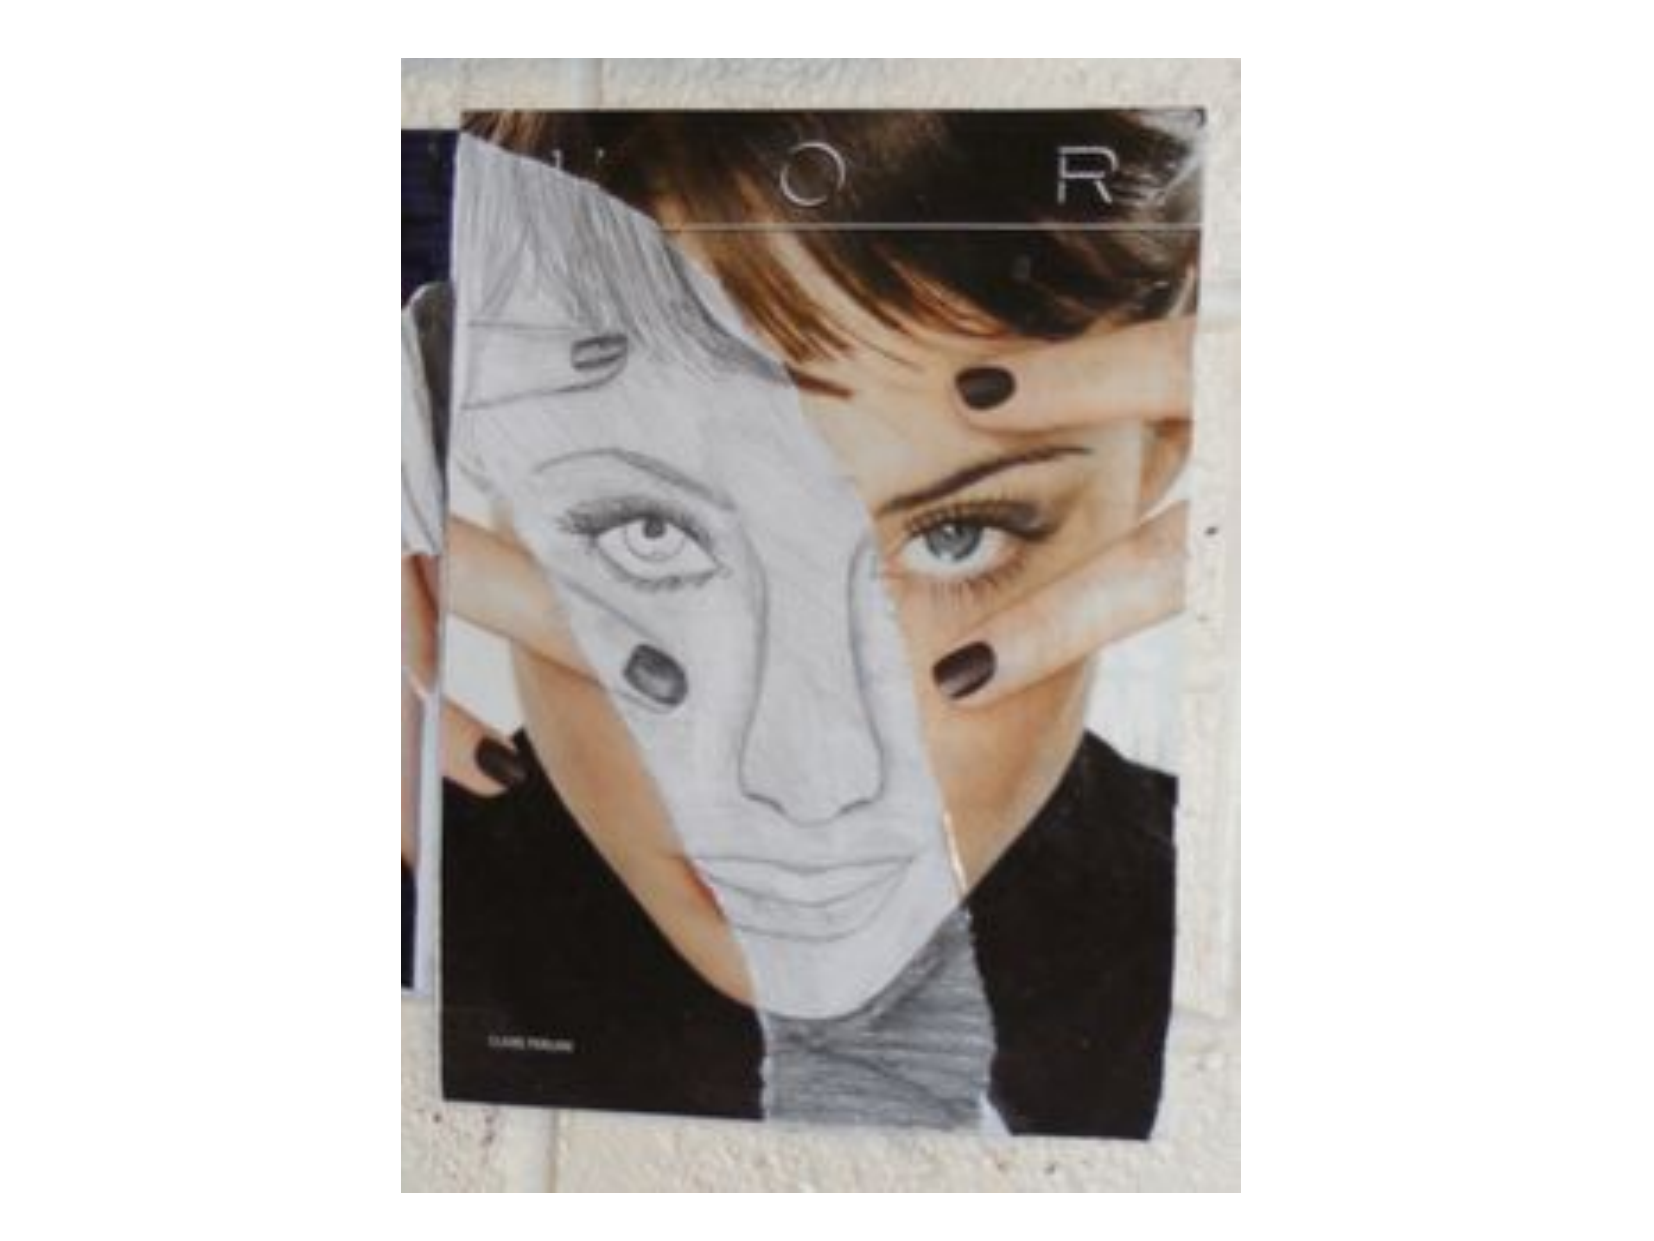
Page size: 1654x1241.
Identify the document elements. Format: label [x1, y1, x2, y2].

picture [401, 58, 1241, 1193]
